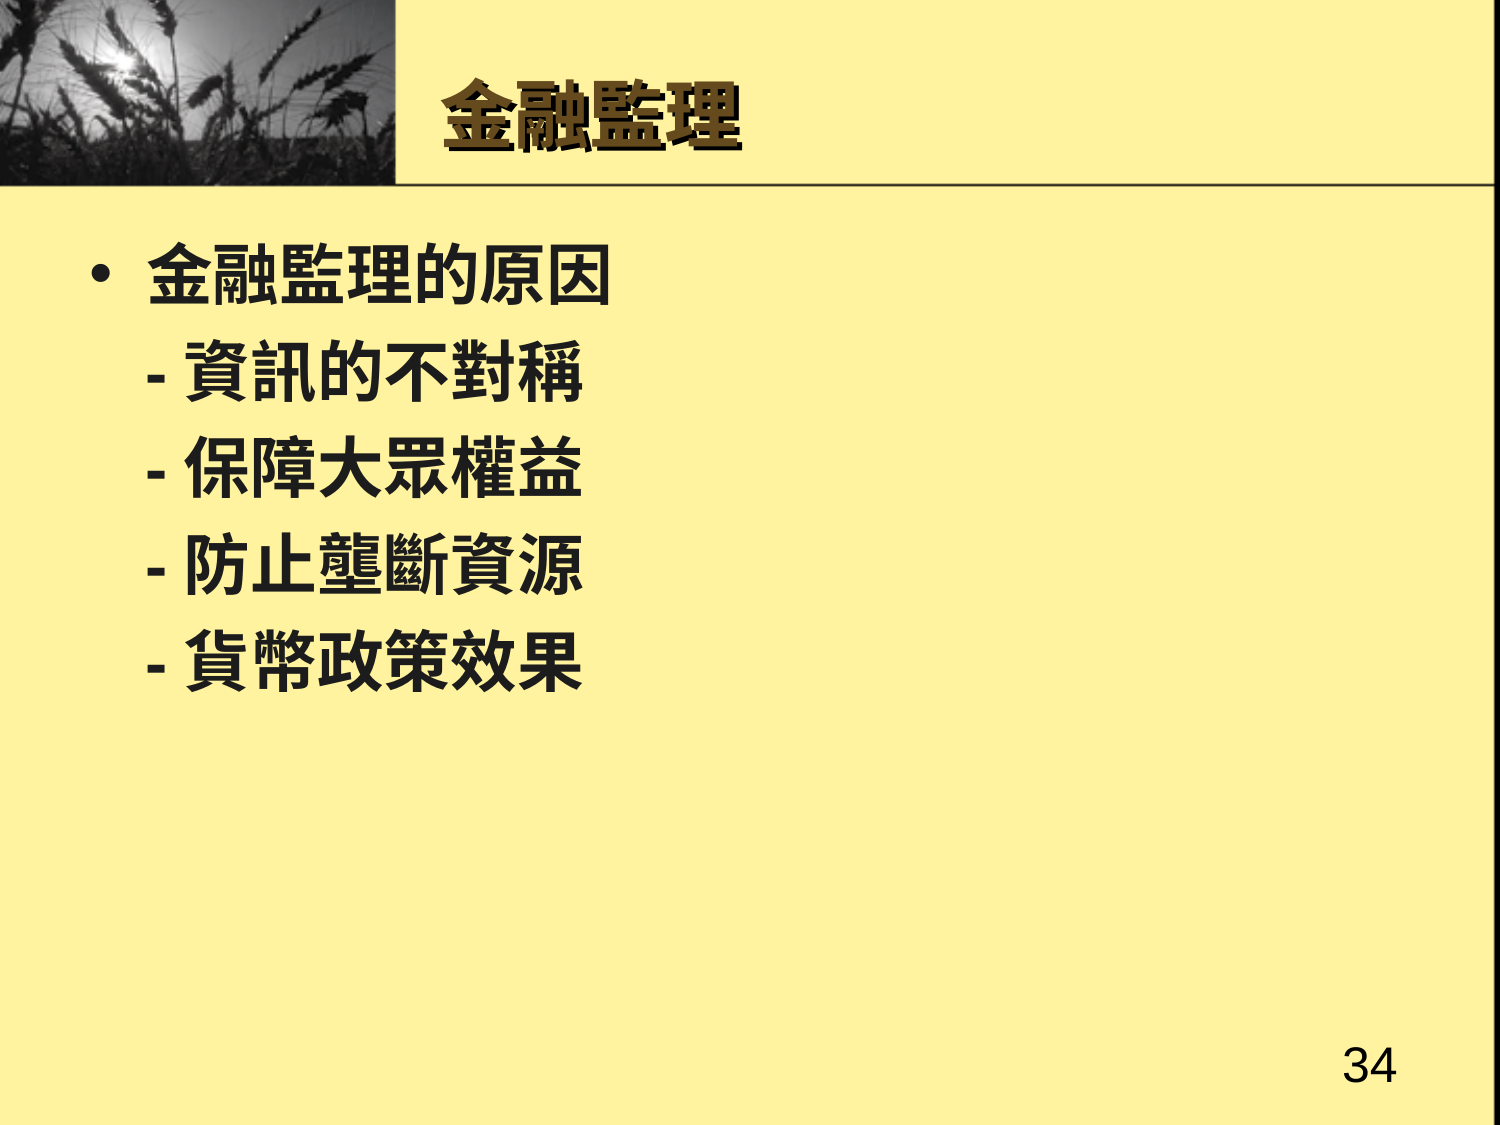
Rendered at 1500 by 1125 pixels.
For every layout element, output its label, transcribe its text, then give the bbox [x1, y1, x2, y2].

picture [0, 0, 1500, 1125]
title 金融監理 [424, 14, 1413, 211]
list 金融監理的原因 -資訊的不對稱 -保障大眾權益 -防止壟斷資源 -貨幣政策效果 [75, 224, 1413, 976]
